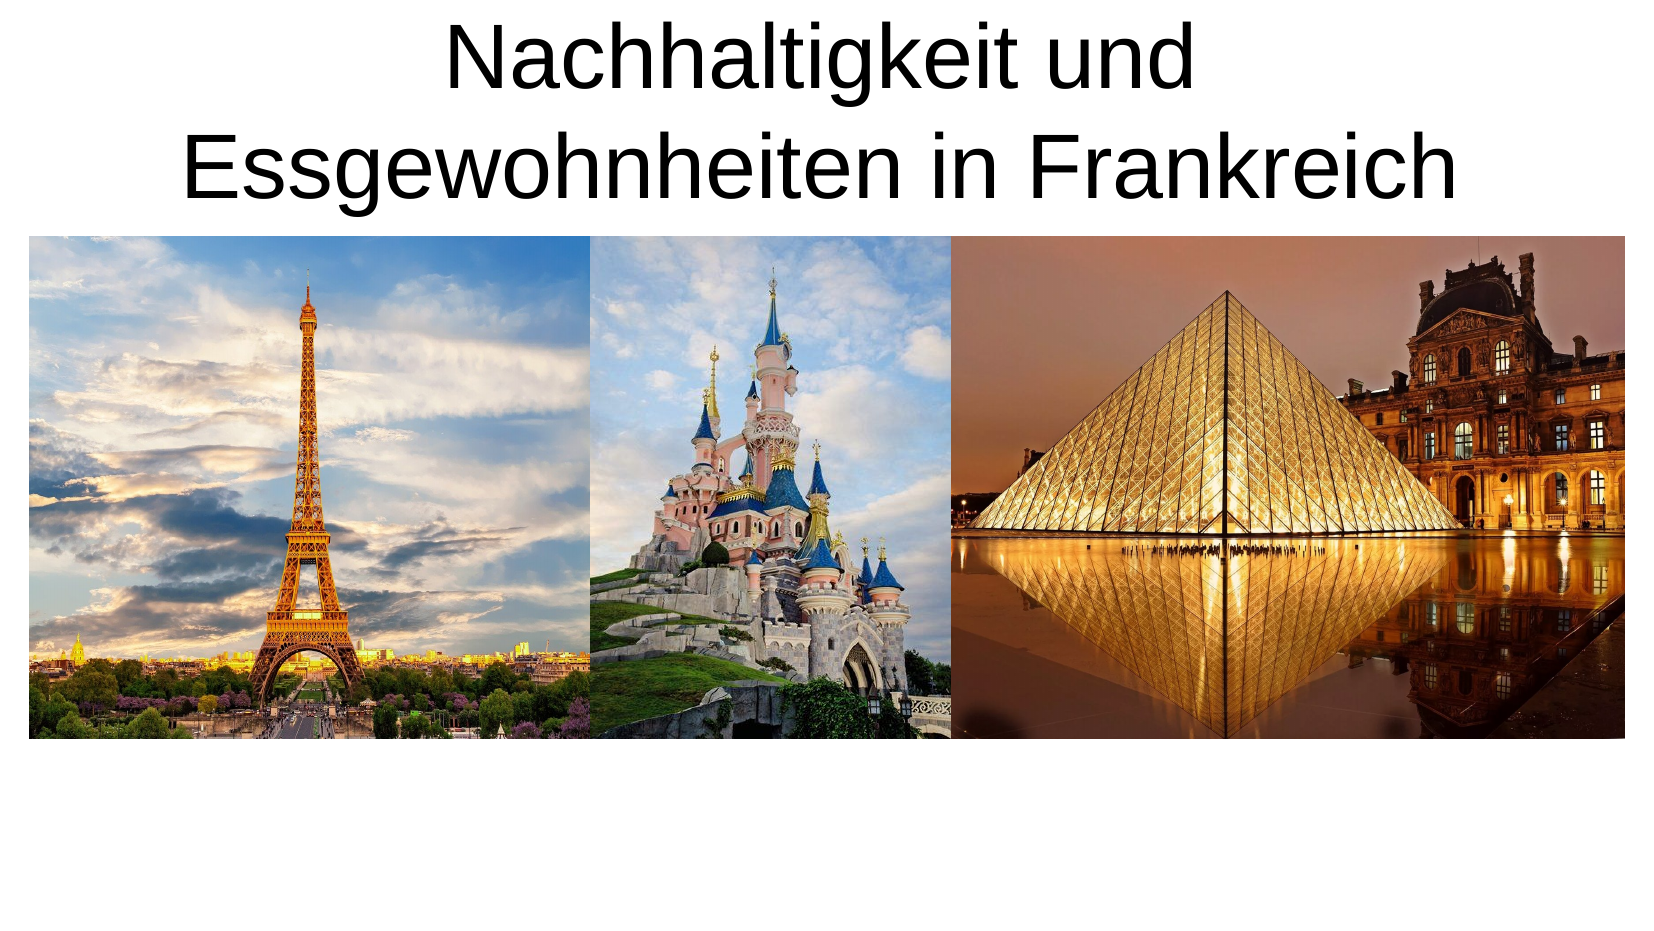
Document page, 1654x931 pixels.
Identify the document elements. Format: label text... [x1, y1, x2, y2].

picture [29, 236, 1625, 739]
title Nachhaltigkeit und Essgewohnheiten in Frankreich [76, 0, 1565, 218]
